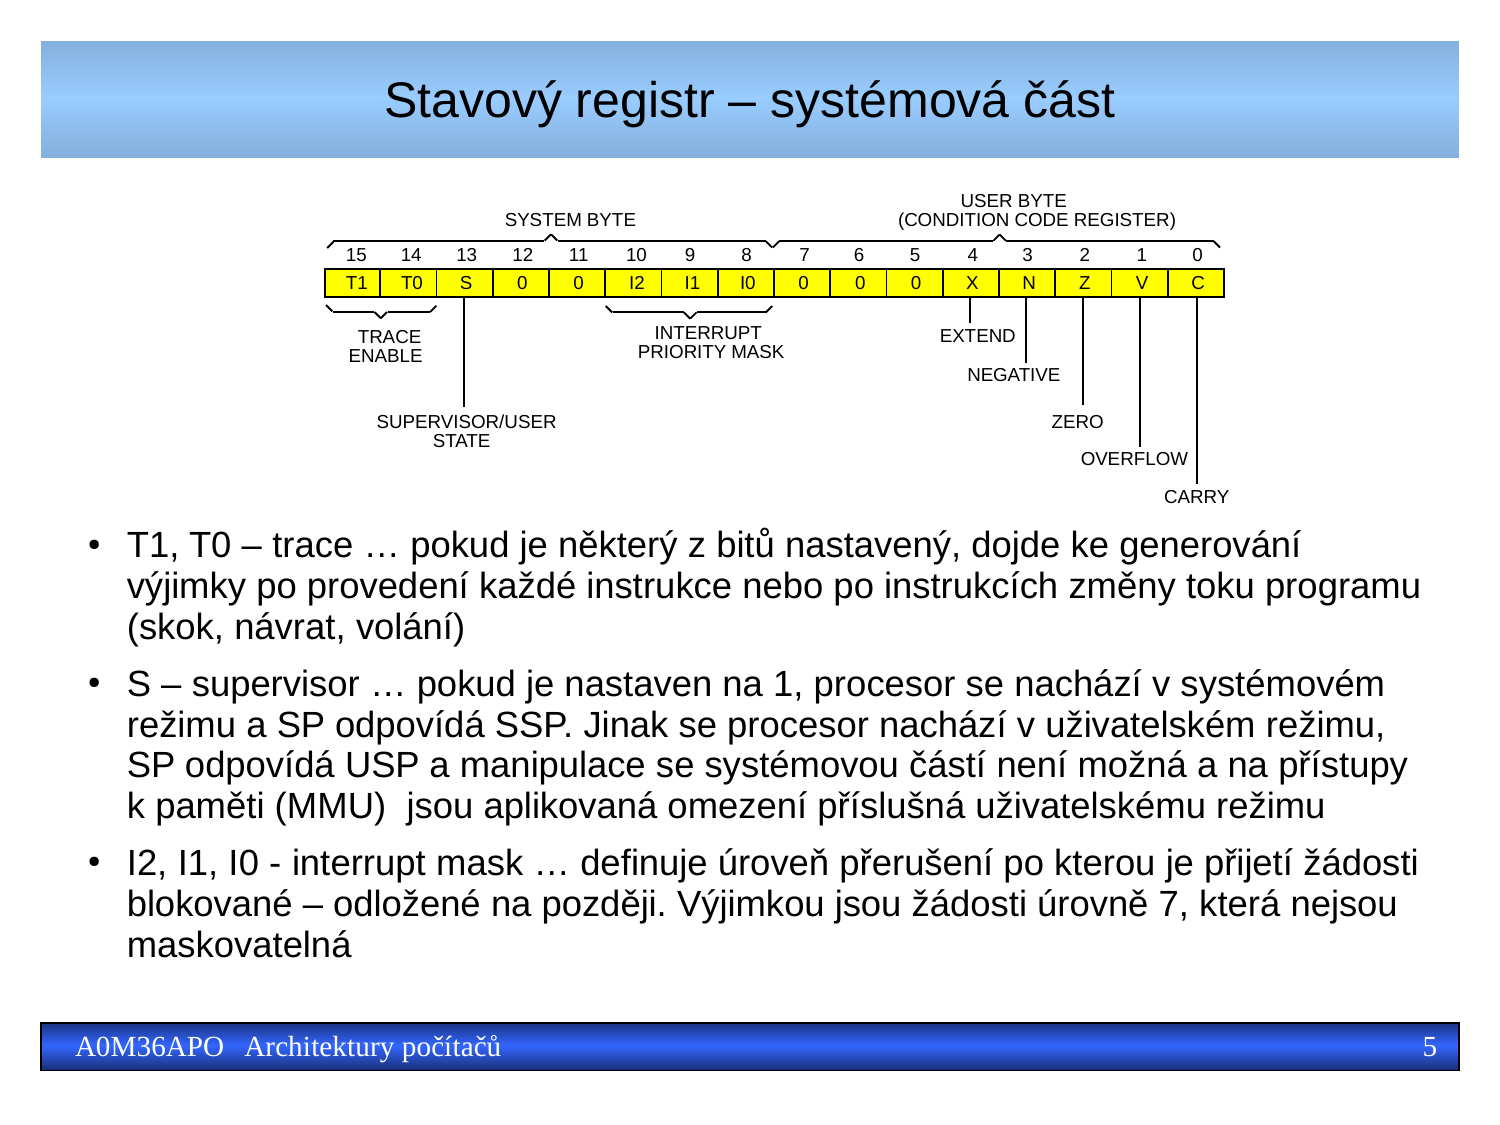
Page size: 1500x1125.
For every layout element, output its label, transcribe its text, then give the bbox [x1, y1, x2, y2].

text_box [326, 270, 379, 296]
text_box [1056, 270, 1111, 296]
text_box [831, 270, 886, 296]
text_box [662, 270, 717, 296]
text_box [494, 270, 548, 296]
title Stavový registr – systémová část [41, 41, 1459, 158]
text_box [1000, 270, 1054, 296]
text_box [775, 270, 829, 296]
text_box [944, 270, 998, 296]
text_box [719, 270, 773, 296]
text_box [381, 270, 436, 296]
text_box [1169, 270, 1223, 296]
text_box [550, 270, 604, 296]
text_box [606, 270, 661, 296]
text_box [1112, 270, 1167, 296]
text_box [887, 270, 942, 296]
list T1, T0 – trace … pokud je některý z bitů nastavený, dojde ke generování výjimky po provedení každé instrukce nebo po instrukcích změny toku programu (skok, návrat, volání) S – supervisor … pokud je nastaven na 1, procesor se nachází v systémovém režimu a SP odpovídá SSP. Jinak se procesor nachází v uživatelském režimu, SP odpovídá USP a manipulace se systémovou částí není možná a na přístupy k paměti (MMU) jsou aplikovaná omezení příslušná uživatelskému režimu I2, I1, I0 - interrupt mask … definuje úroveň přerušení po kterou je přijetí žádosti blokované – odložené na později. Výjimkou jsou žádosti úrovně 7, která nejsou maskovatelná [75, 525, 1426, 1000]
text_box [437, 270, 492, 296]
